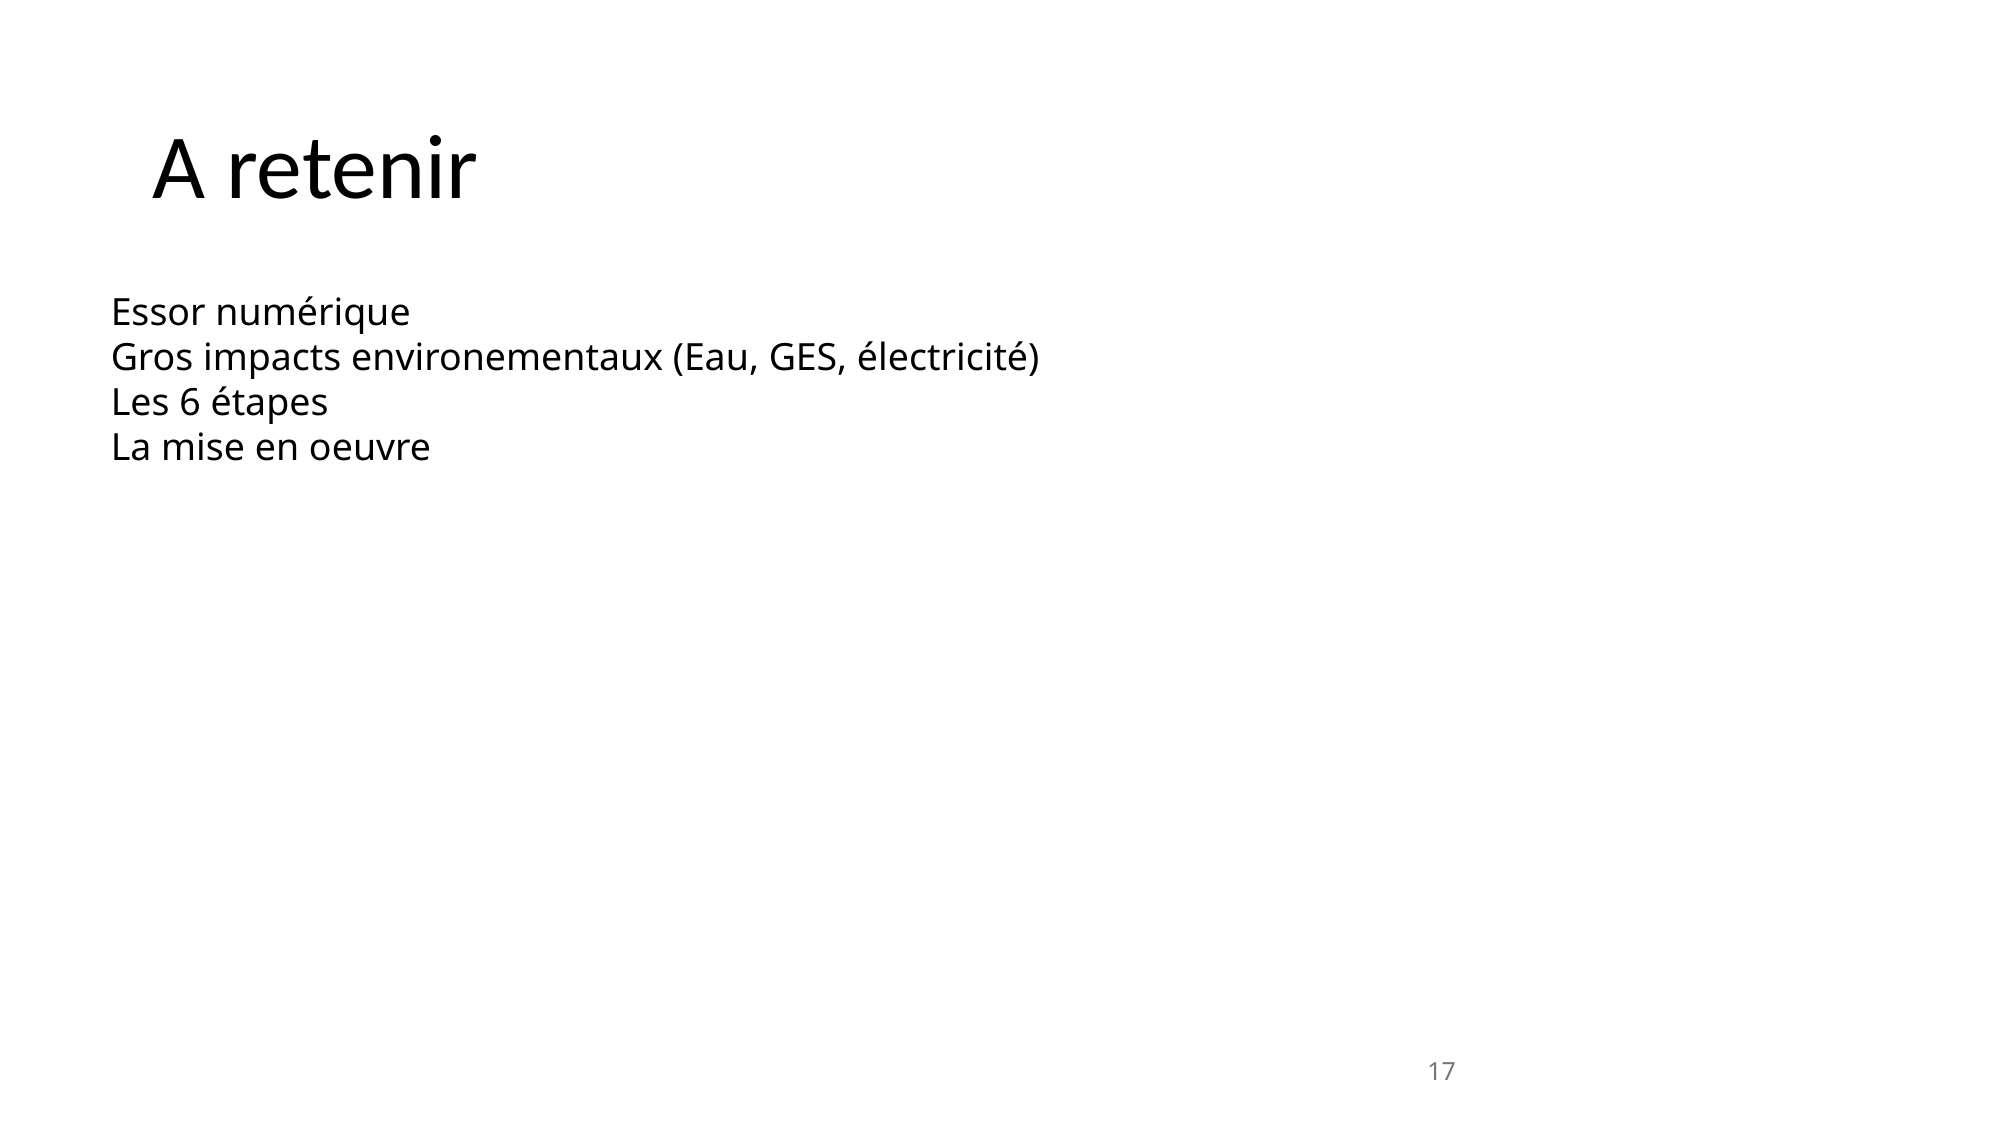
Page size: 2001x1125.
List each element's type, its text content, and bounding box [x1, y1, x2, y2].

title A retenir [137, 59, 1863, 278]
text_box Essor numérique Gros impacts environementaux (Eau, GES, électricité) Les 6 étapes La mise en oeuvre [95, 280, 1350, 478]
slide_number 17 [1412, 1042, 1863, 1103]
